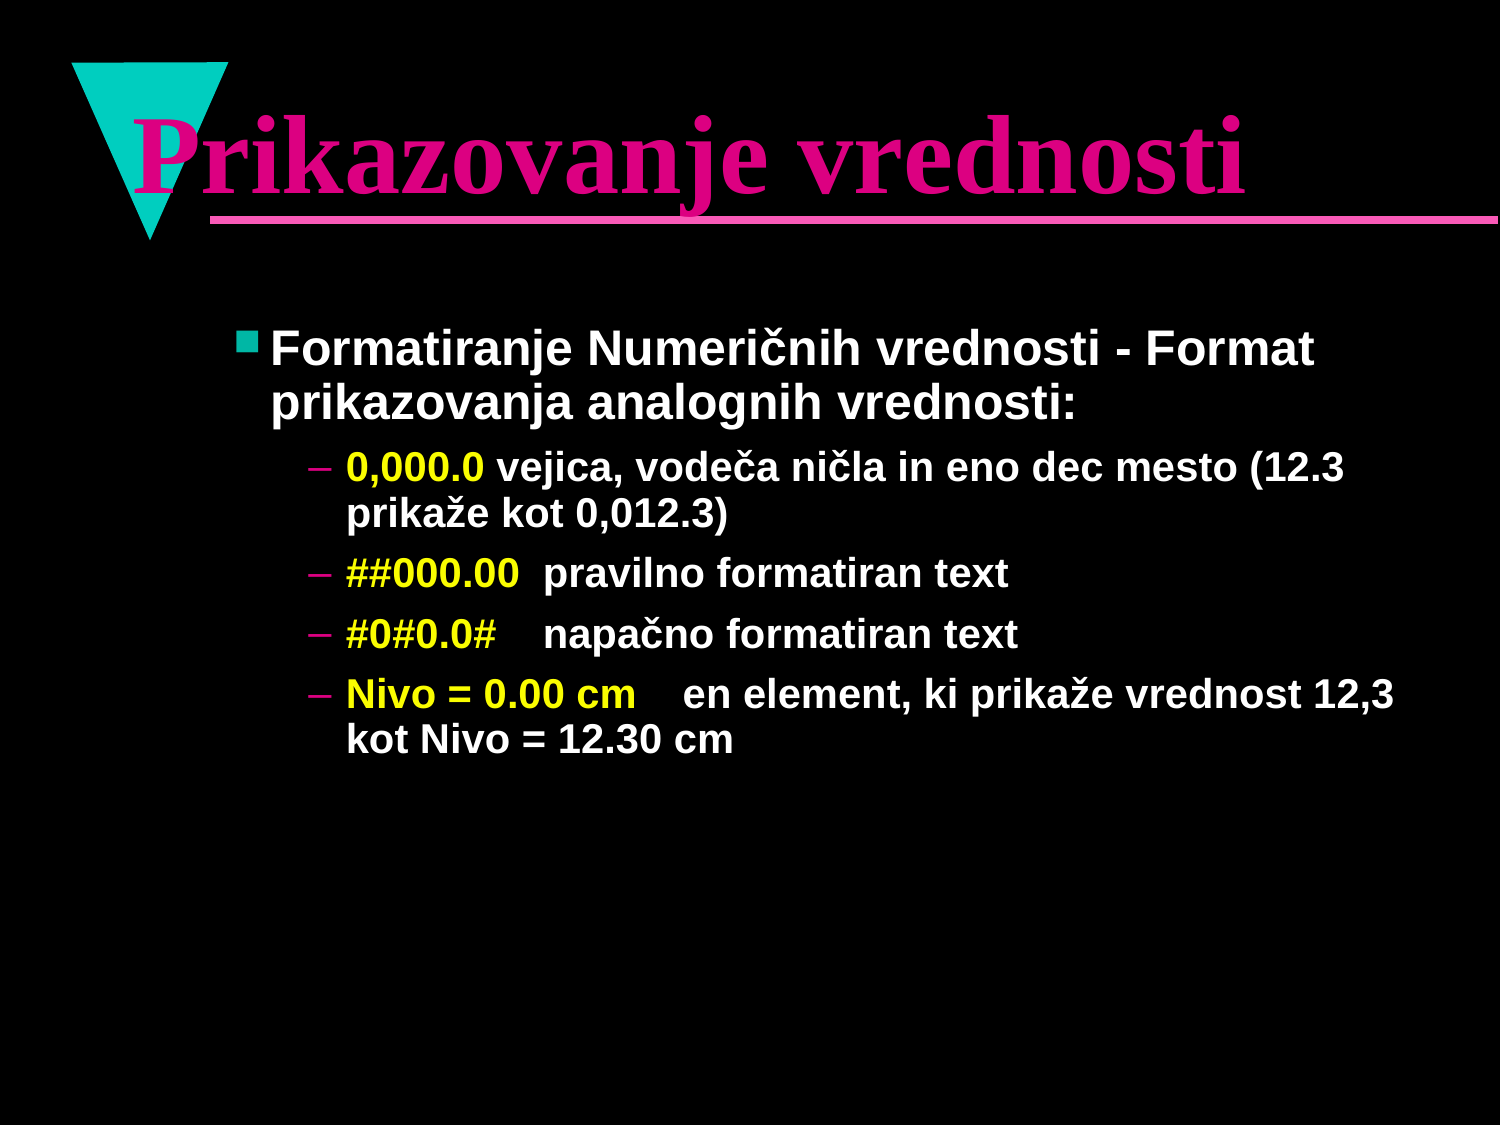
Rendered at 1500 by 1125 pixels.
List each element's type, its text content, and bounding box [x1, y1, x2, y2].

title Prikazovanje vrednosti [117, 63, 1500, 251]
list Formatiranje Numeričnih vrednosti - Format prikazovanja analognih vrednosti: 0,000.0 vejica, vodeča ničla in eno dec mesto (12.3 prikaže kot 0,012.3) ##000.00 pravilno formatiran text #0#0.0# napačno formatiran text Nivo = 0.00 cm en element, ki prikaže vrednost 12,3 kot Nivo = 12.30 cm [143, 314, 1463, 990]
